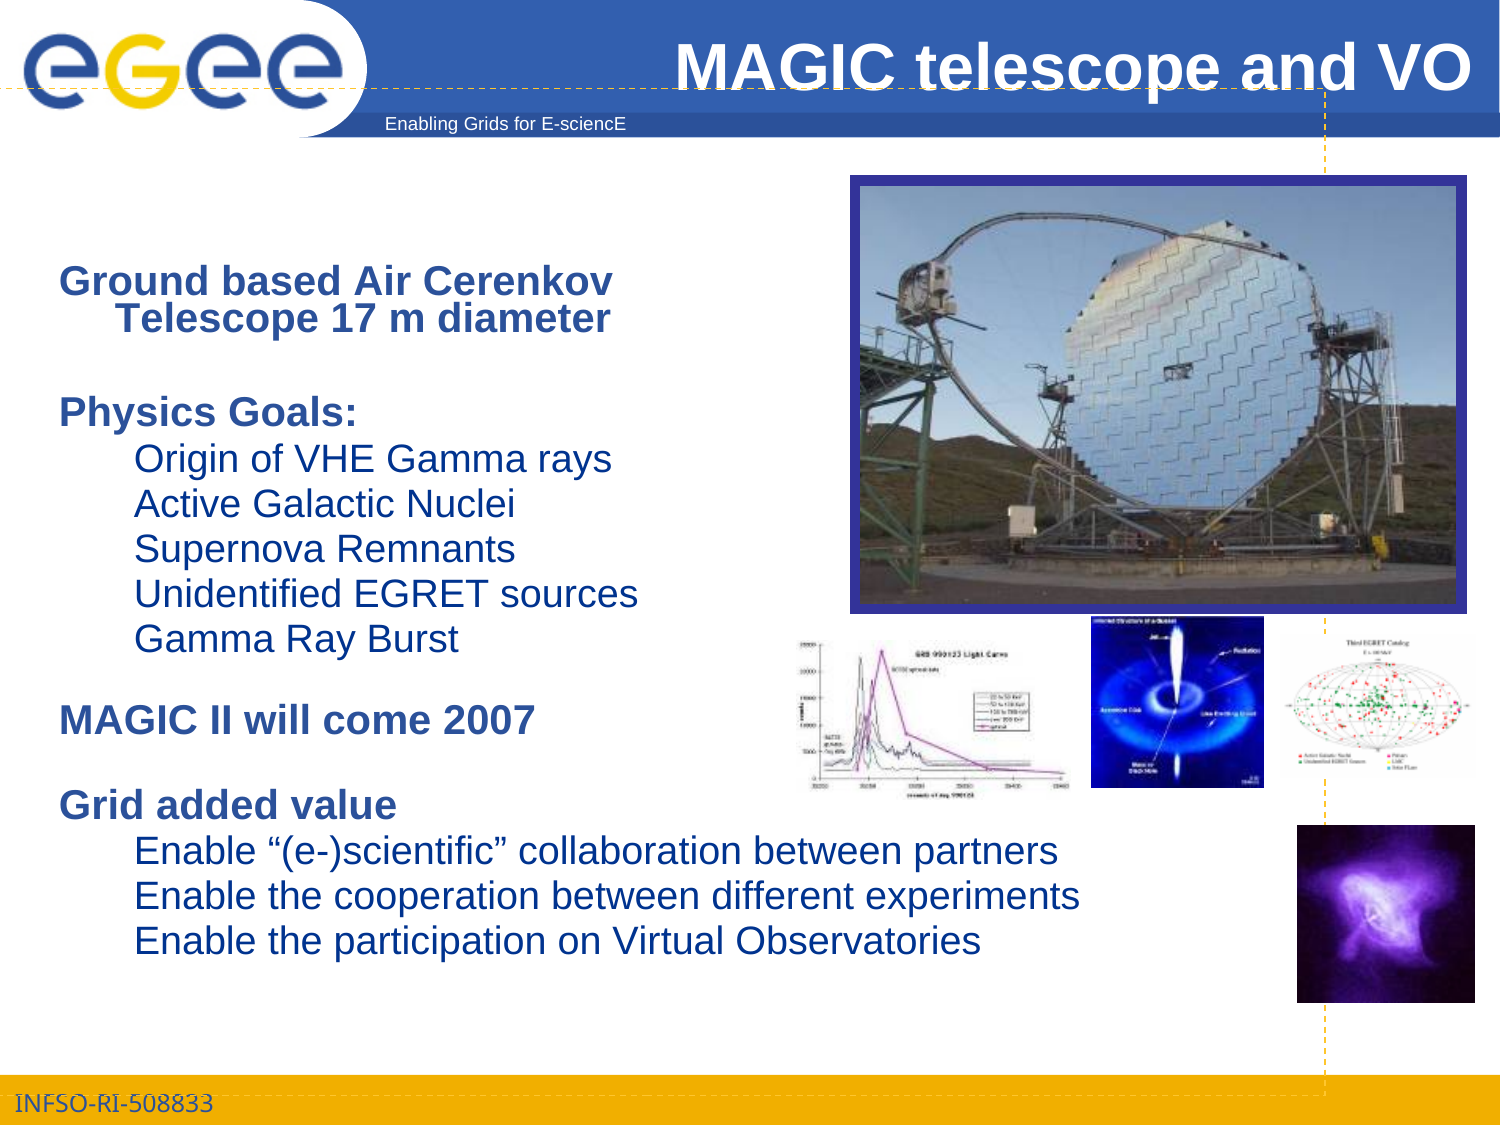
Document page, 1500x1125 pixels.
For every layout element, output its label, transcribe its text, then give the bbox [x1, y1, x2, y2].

title MAGIC telescope and VO [369, 0, 1475, 195]
picture [796, 640, 1071, 800]
picture [18, 30, 349, 88]
picture [860, 185, 1457, 604]
picture [1091, 616, 1264, 788]
picture [1280, 634, 1476, 778]
picture [1297, 825, 1475, 1003]
list Ground based Air Cerenkov Telescope 17 m diameter Physics Goals: Origin of VHE Gamma rays Active Galactic Nuclei Supernova Remnants Unidentified EGRET sources Gamma Ray Burst MAGIC II will come 2007 Grid added value Enable “(e-)scientific” collaboration between partners Enable the cooperation between different experiments Enable the participation on Virtual Observatories [0, 88, 1325, 1096]
